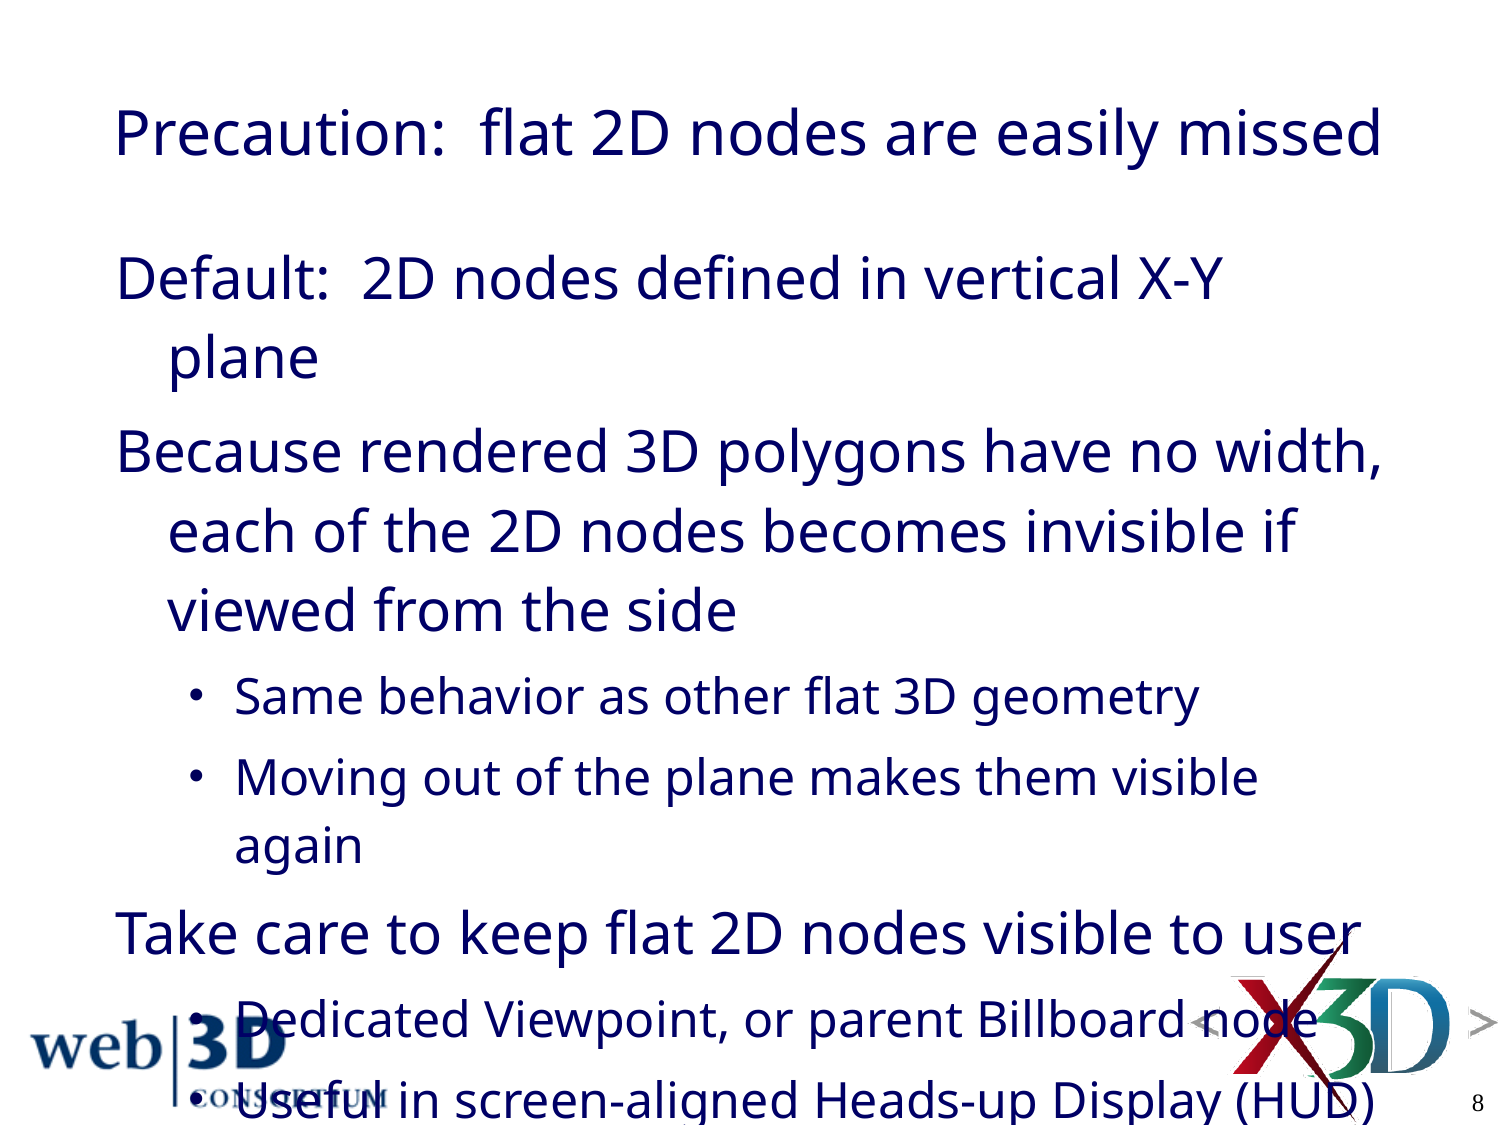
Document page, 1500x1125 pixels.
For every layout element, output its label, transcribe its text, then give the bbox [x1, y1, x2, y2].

title Precaution: flat 2D nodes are easily missed [112, 44, 1388, 218]
picture [12, 998, 413, 1118]
list Default: 2D nodes defined in vertical X-Y plane Because rendered 3D polygons have no width, each of the 2D nodes becomes invisible if viewed from the side Same behavior as other flat 3D geometry Moving out of the plane makes them visible again Take care to keep flat 2D nodes visible to user Dedicated Viewpoint, or parent Billboard node Useful in screen-aligned Heads-up Display (HUD) Points and lines remain visible from any angle [112, 237, 1388, 994]
picture [301, 1094, 315, 1102]
picture [1187, 926, 1500, 1125]
